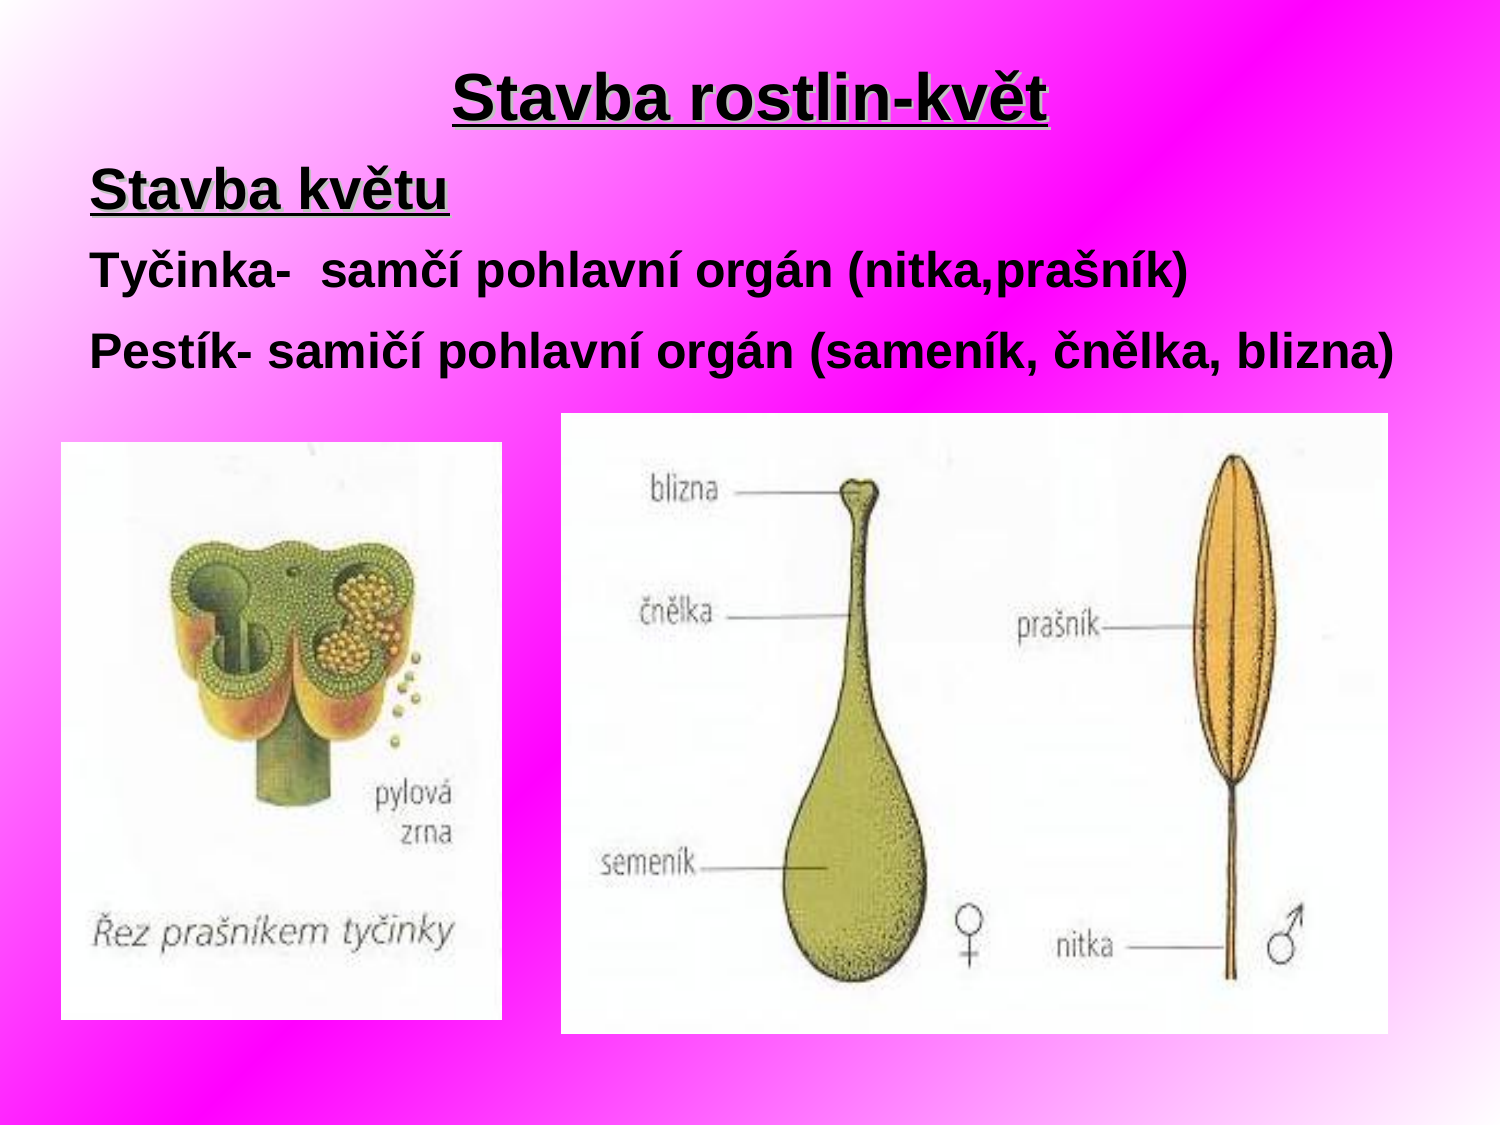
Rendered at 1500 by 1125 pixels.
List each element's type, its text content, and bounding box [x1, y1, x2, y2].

picture [61, 442, 502, 1020]
picture [561, 413, 1388, 1034]
list Stavba květu Tyčinka- samčí pohlavní orgán (nitka,prašník)‏ Pestík- samičí pohlavní orgán (sameník, čnělka, blizna)‏ [75, 148, 1426, 1071]
title Stavba rostlin-květ [75, 45, 1426, 148]
